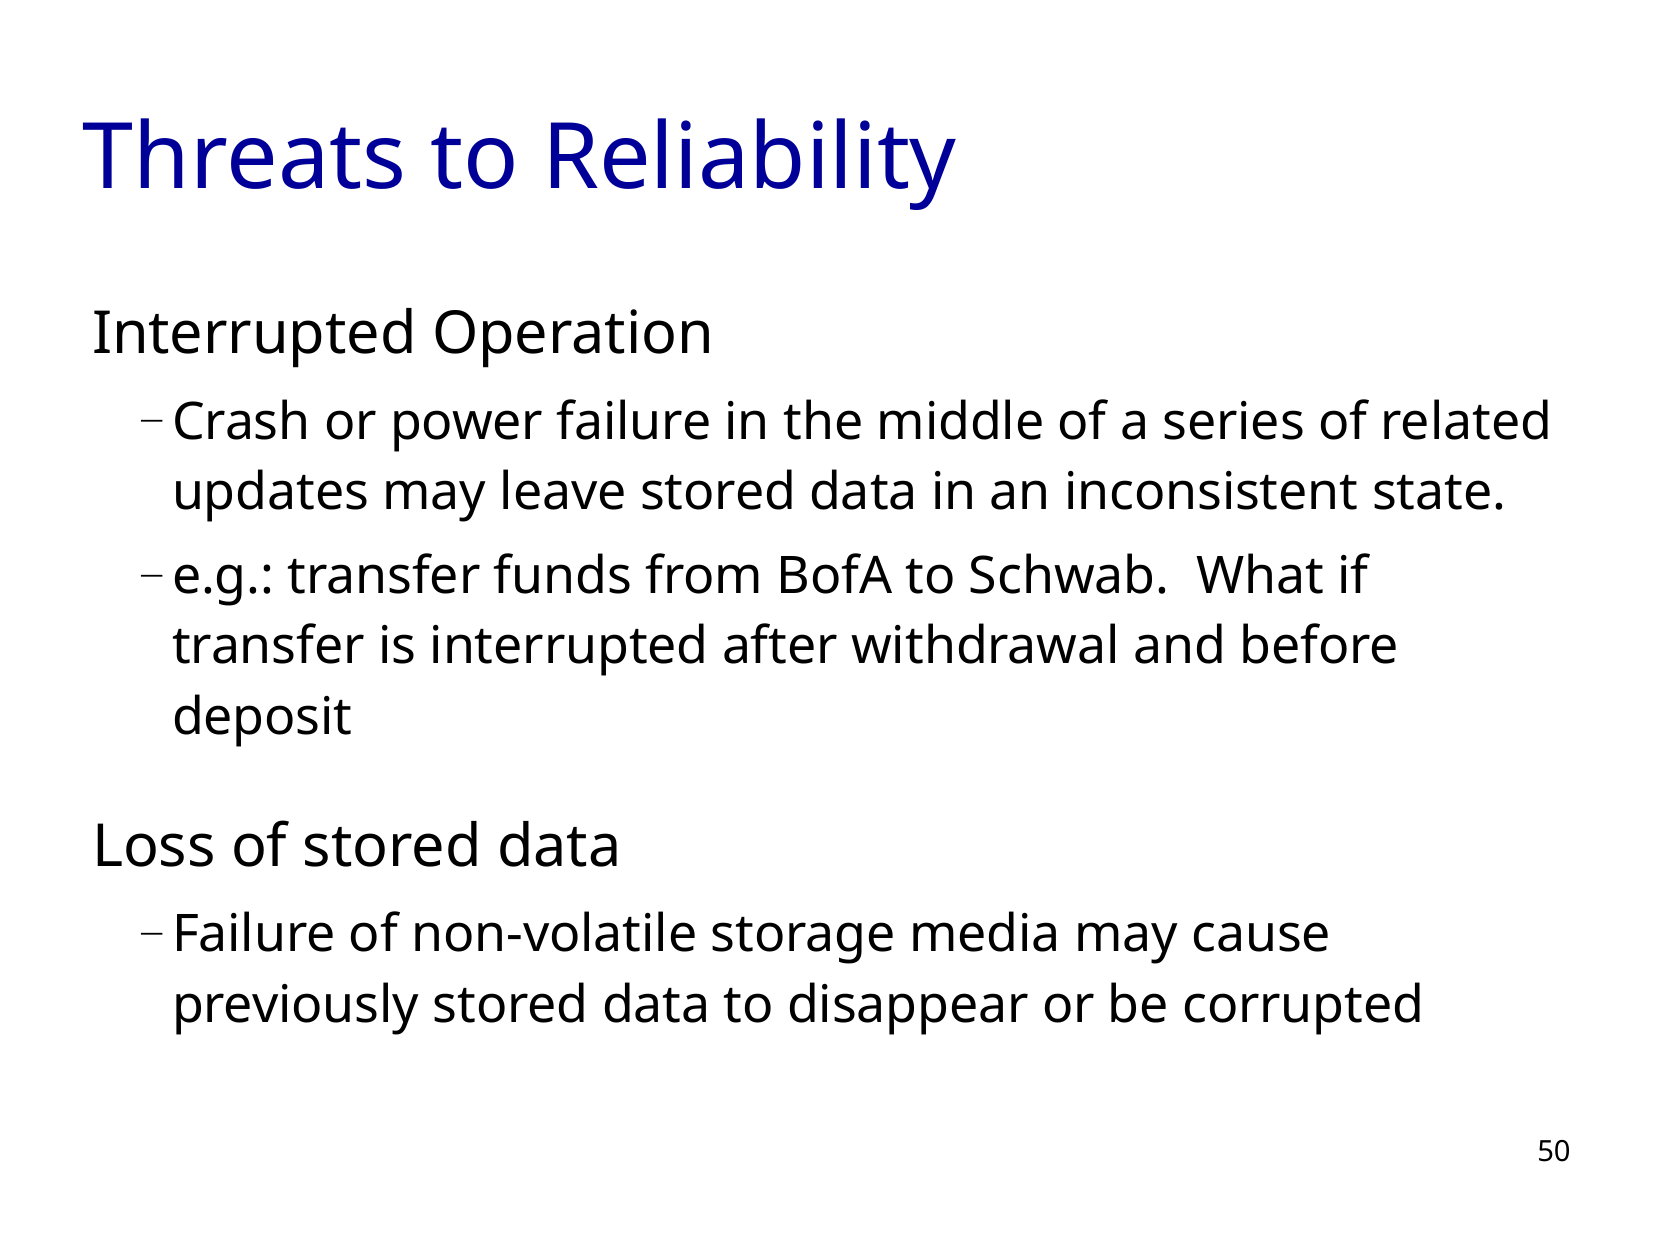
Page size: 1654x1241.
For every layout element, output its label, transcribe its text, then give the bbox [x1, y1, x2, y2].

list Interrupted Operation Crash or power failure in the middle of a series of related updates may leave stored data in an inconsistent state. e.g.: transfer funds from BofA to Schwab. What if transfer is interrupted after withdrawal and before deposit Loss of stored data Failure of non-volatile storage media may cause previously stored data to disappear or be corrupted [60, 290, 1571, 1096]
title Threats to Reliability [82, 49, 1571, 257]
